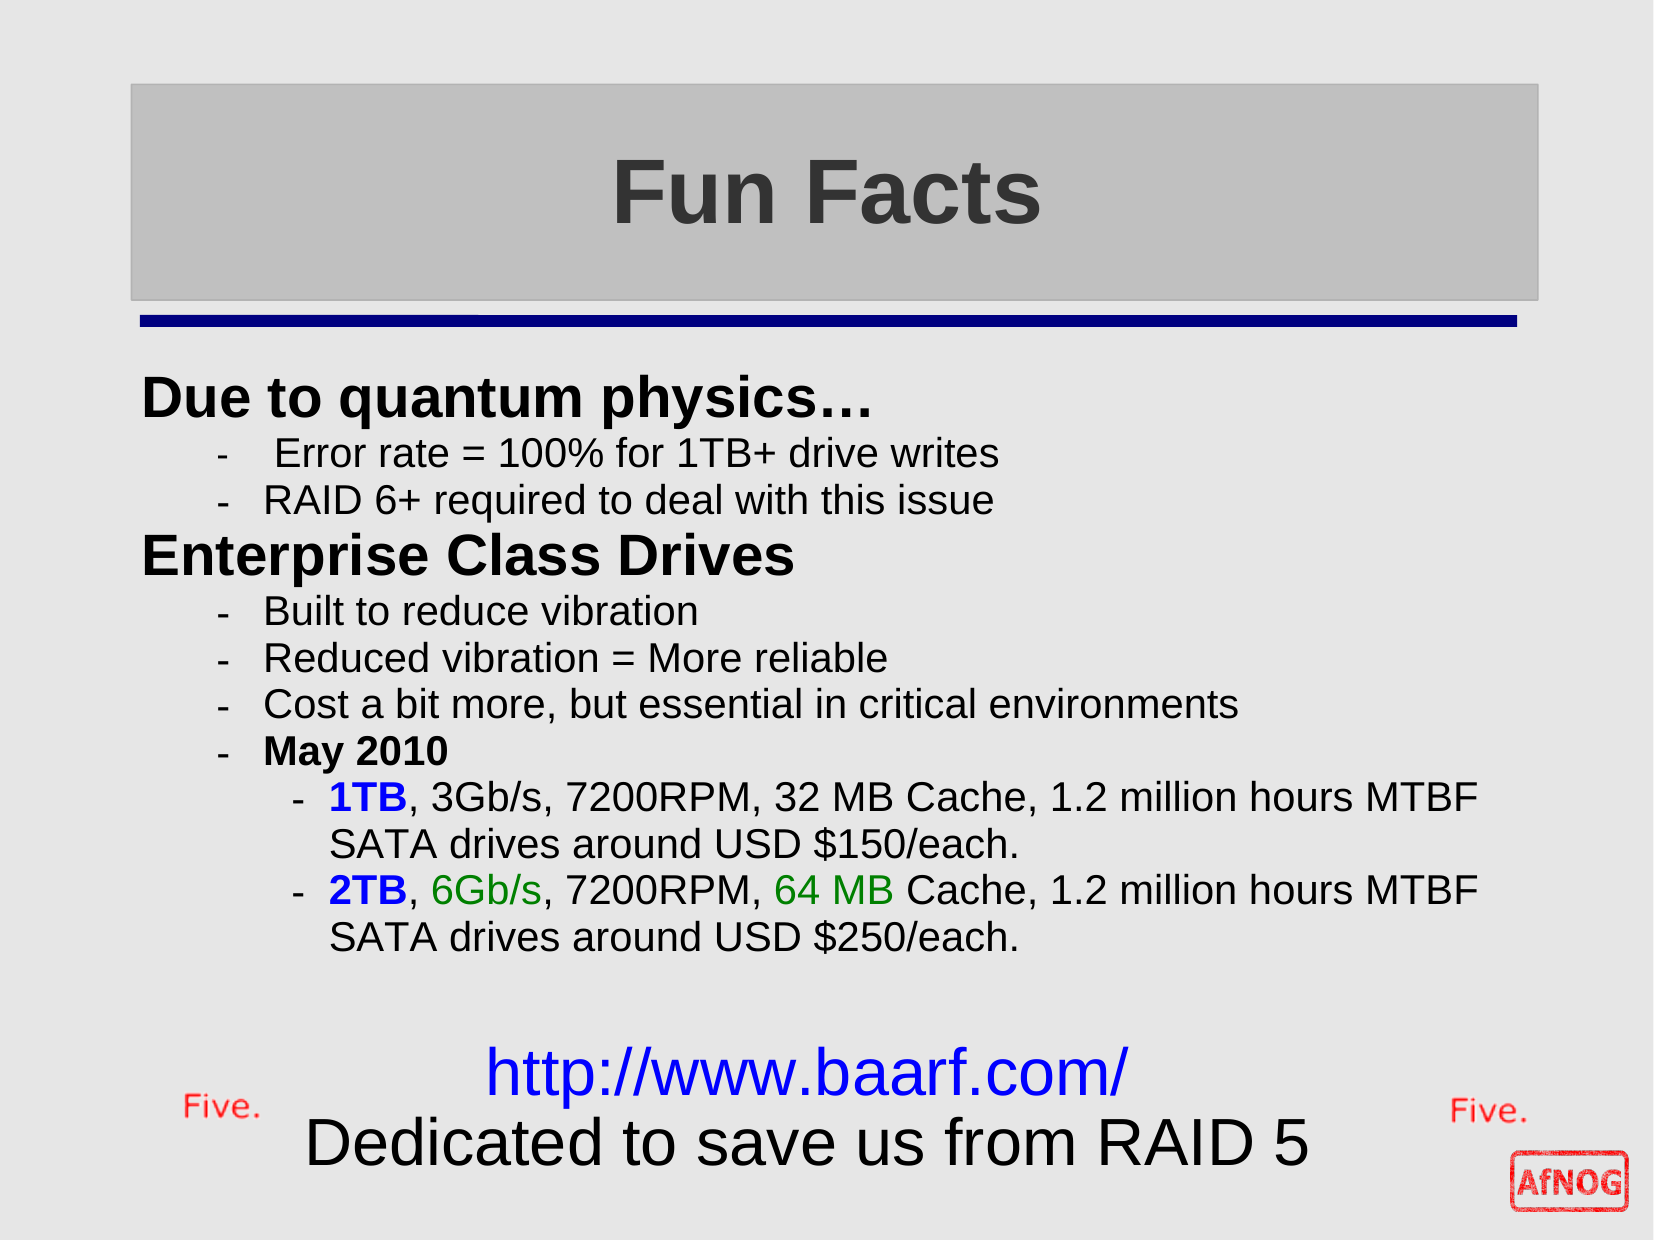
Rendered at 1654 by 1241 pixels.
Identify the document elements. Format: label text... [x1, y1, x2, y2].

picture [114, 1007, 323, 1216]
text_box Due to quantum physics… Error rate = 100% for 1TB+ drive writes RAID 6+ required to deal with this issue Enterprise Class Drives Built to reduce vibration Reduced vibration = More reliable Cost a bit more, but essential in critical environments May 2010 1TB, 3Gb/s, 7200RPM, 32 MB Cache, 1.2 million hours MTBF SATA drives around USD $150/each. 2TB, 6Gb/s, 7200RPM, 64 MB Cache, 1.2 million hours MTBF SATA drives around USD $250/each. [126, 357, 1540, 968]
text_box Fun Facts [121, 91, 1534, 298]
text_box http://www.baarf.com/ Dedicated to save us from RAID 5 [289, 1032, 1327, 1188]
picture [1381, 1011, 1629, 1221]
